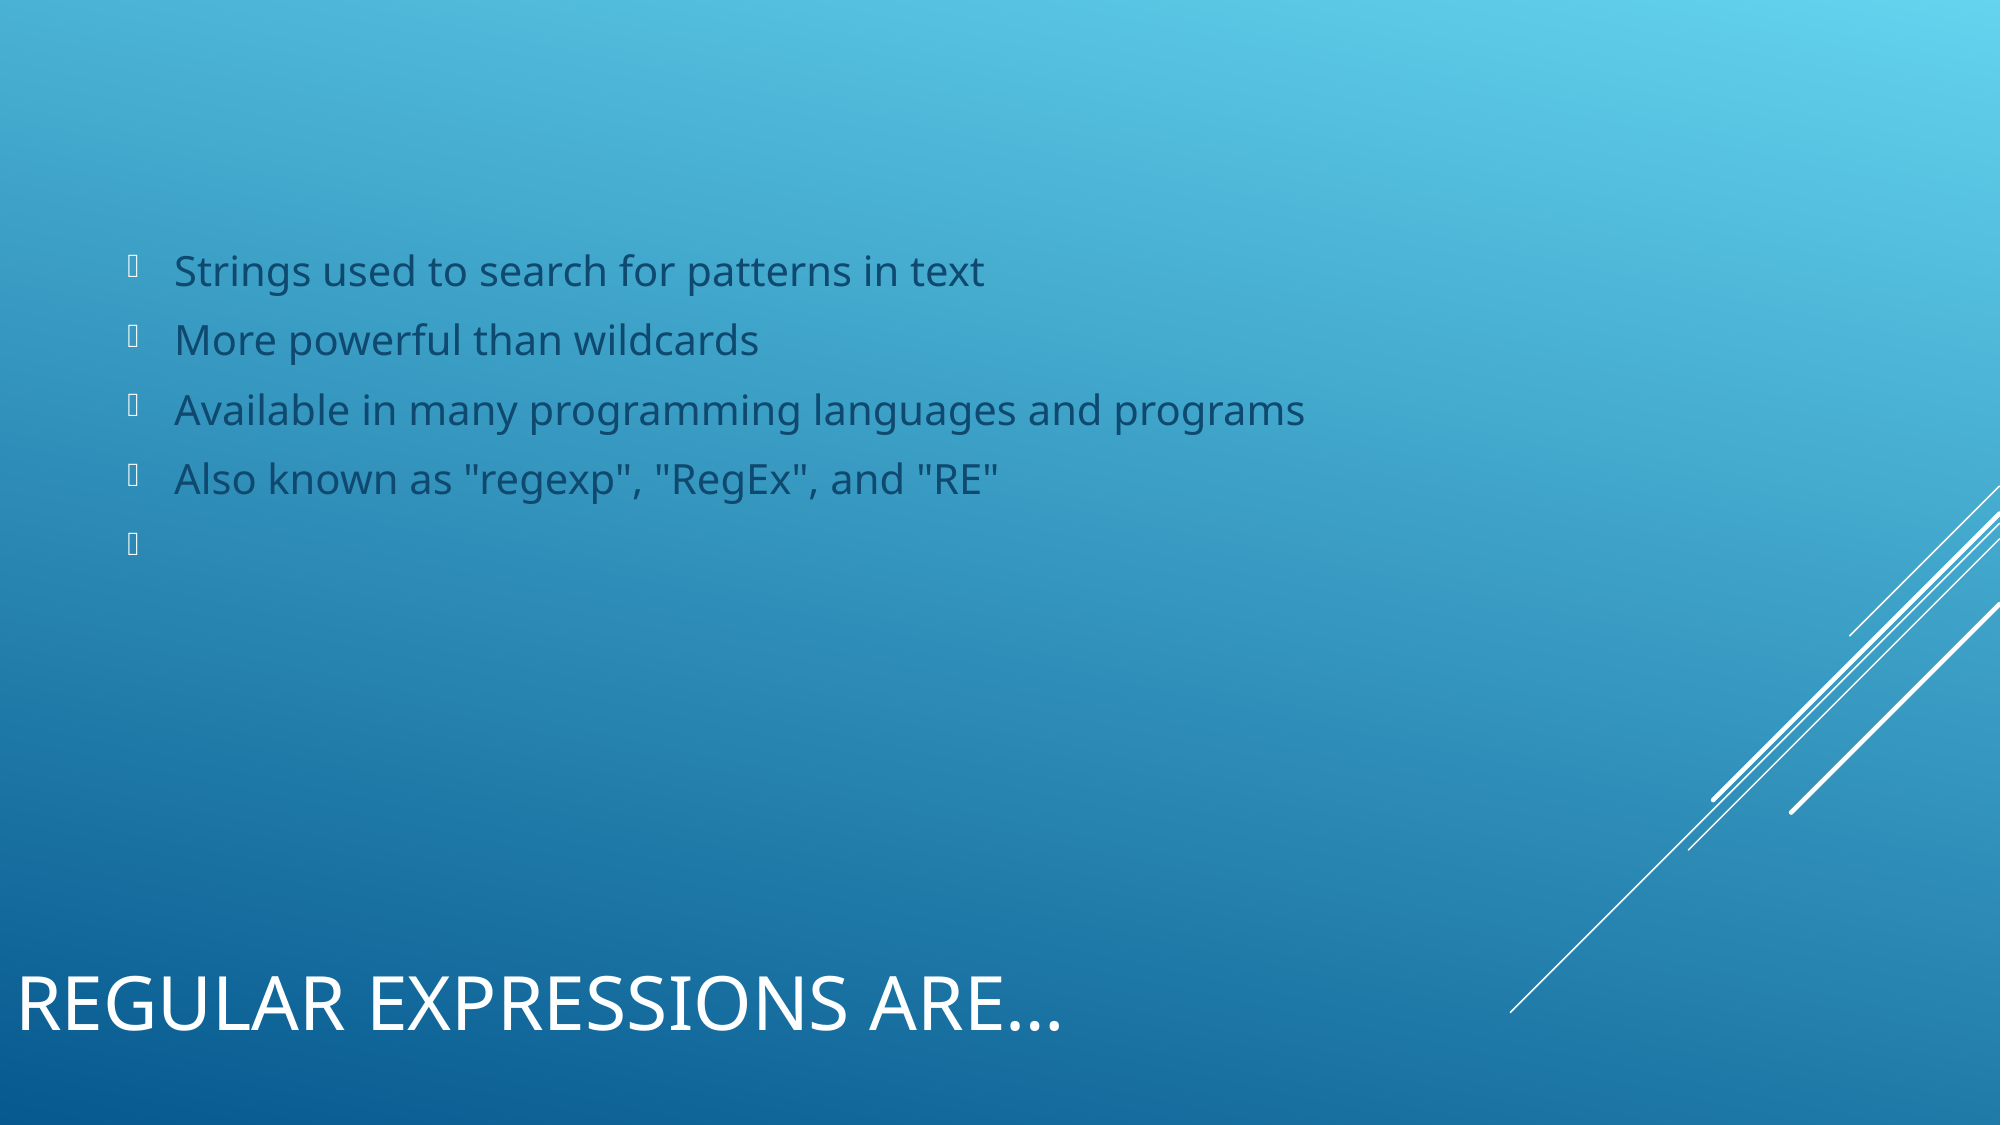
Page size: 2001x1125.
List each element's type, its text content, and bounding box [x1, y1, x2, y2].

title Regular expressions are… [0, 877, 1401, 1125]
list Strings used to search for patterns in text More powerful than wildcards Available in many programming languages and programs Also known as "regexp", "RegEx", and "RE" [112, 112, 1513, 706]
